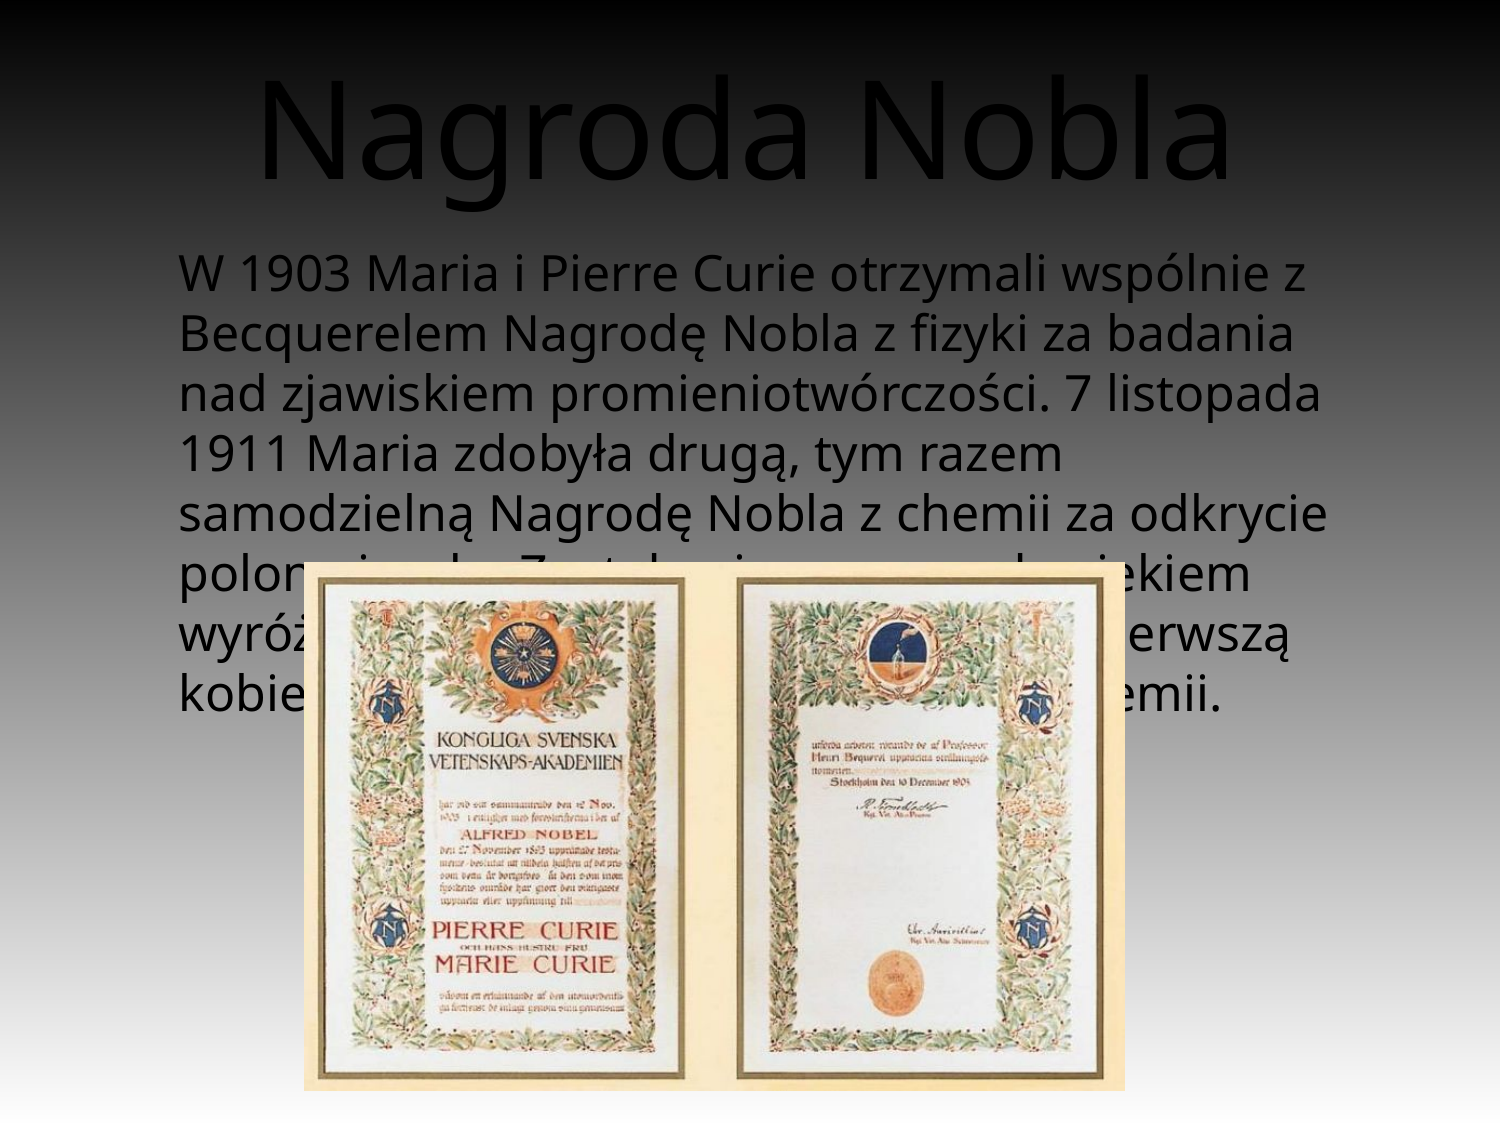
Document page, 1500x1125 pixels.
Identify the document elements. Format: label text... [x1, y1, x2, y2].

title Nagroda Nobla [70, 35, 1421, 223]
text_box W 1903 Maria i Pierre Curie otrzymali wspólnie z Becquerelem Nagrodę Nobla z fizyki za badania nad zjawiskiem promieniotwórczości. 7 listopada 1911 Maria zdobyła drugą, tym razem samodzielną Nagrodę Nobla z chemii za odkrycie polonu i radu. Została pierwszym człowiekiem wyróżnionym tą nagrodą dwukrotnie i pierwszą kobietą laureatką Nobla w dziedzinie chemii. [163, 234, 1383, 730]
picture [304, 562, 1125, 1091]
